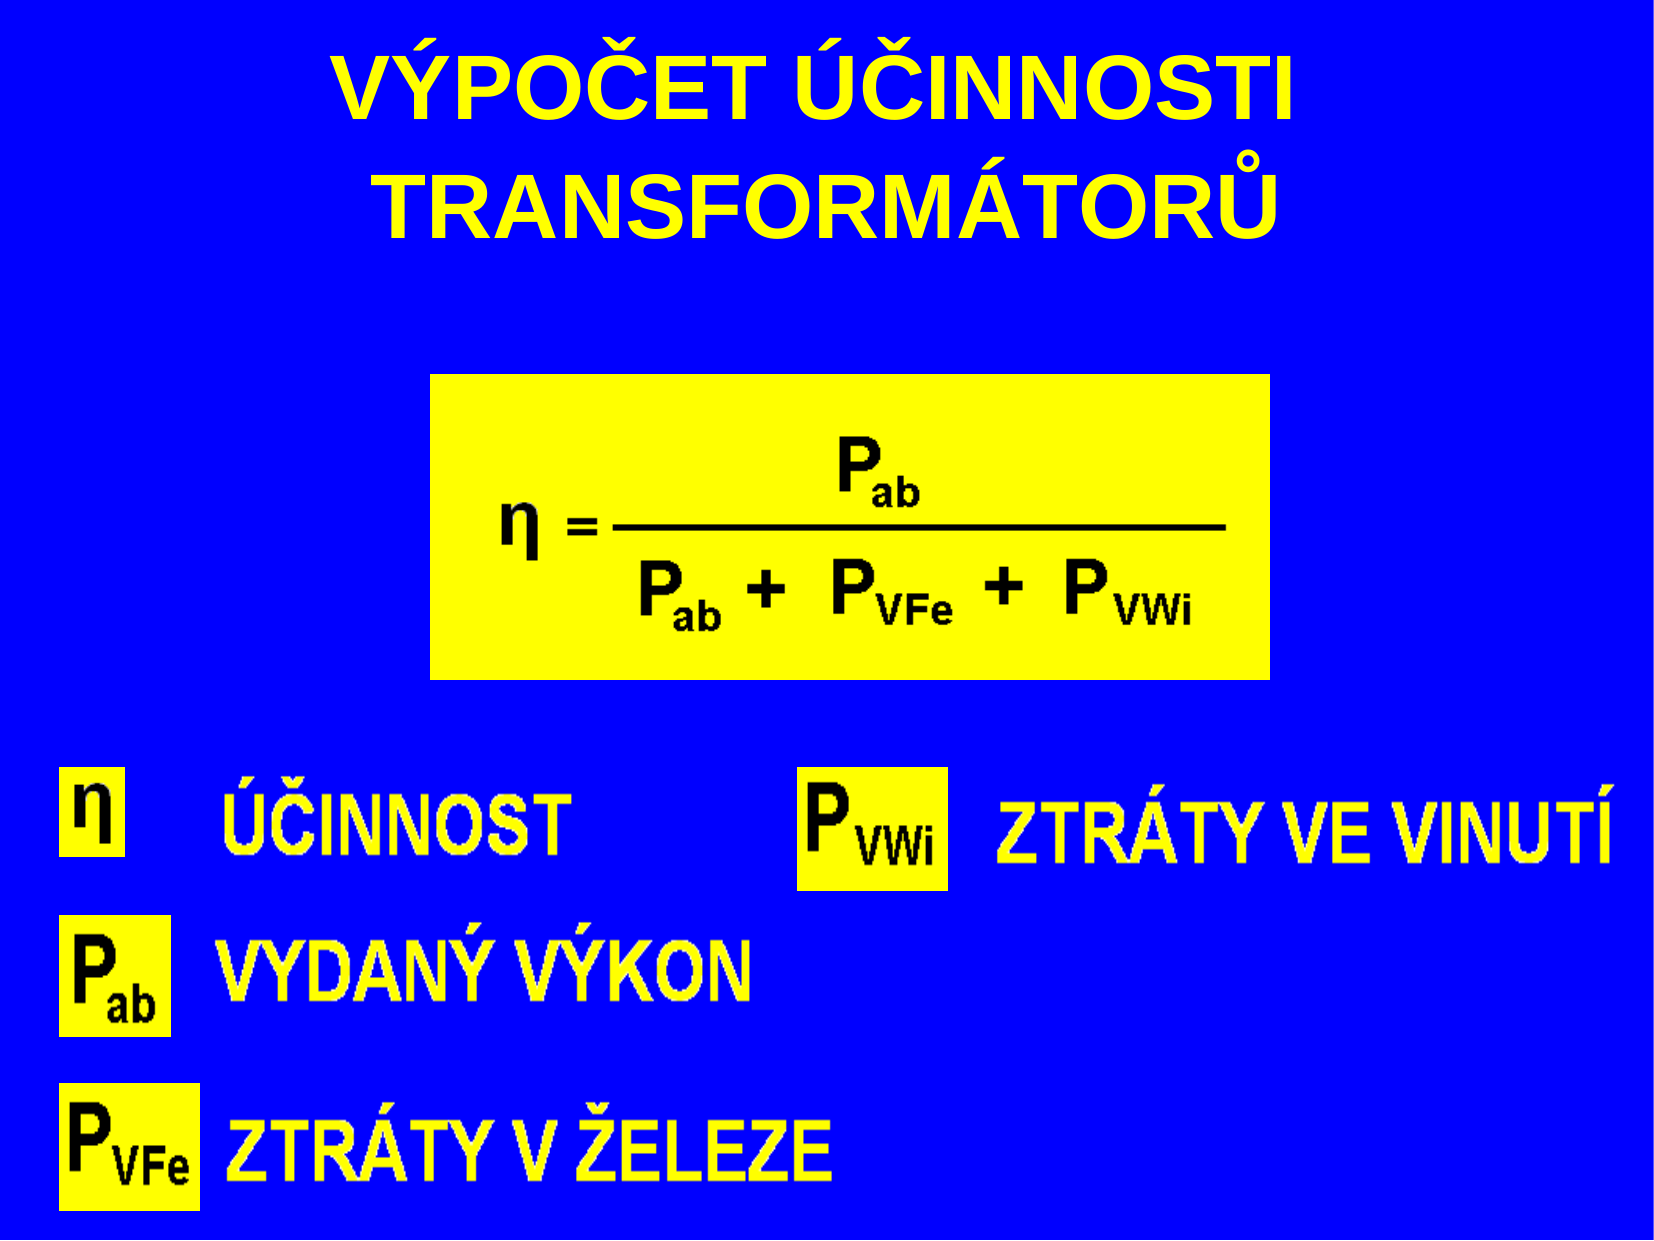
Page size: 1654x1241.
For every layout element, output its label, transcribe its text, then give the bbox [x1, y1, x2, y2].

title VÝPOČET ÚČINNOSTI TRANSFORMÁTORŮ [0, 29, 1654, 251]
picture [59, 767, 125, 857]
picture [797, 767, 948, 891]
picture [59, 915, 171, 1037]
picture [206, 915, 770, 1033]
picture [430, 374, 1270, 680]
picture [59, 1083, 200, 1211]
picture [206, 767, 581, 881]
picture [221, 1089, 857, 1211]
picture [974, 767, 1641, 901]
